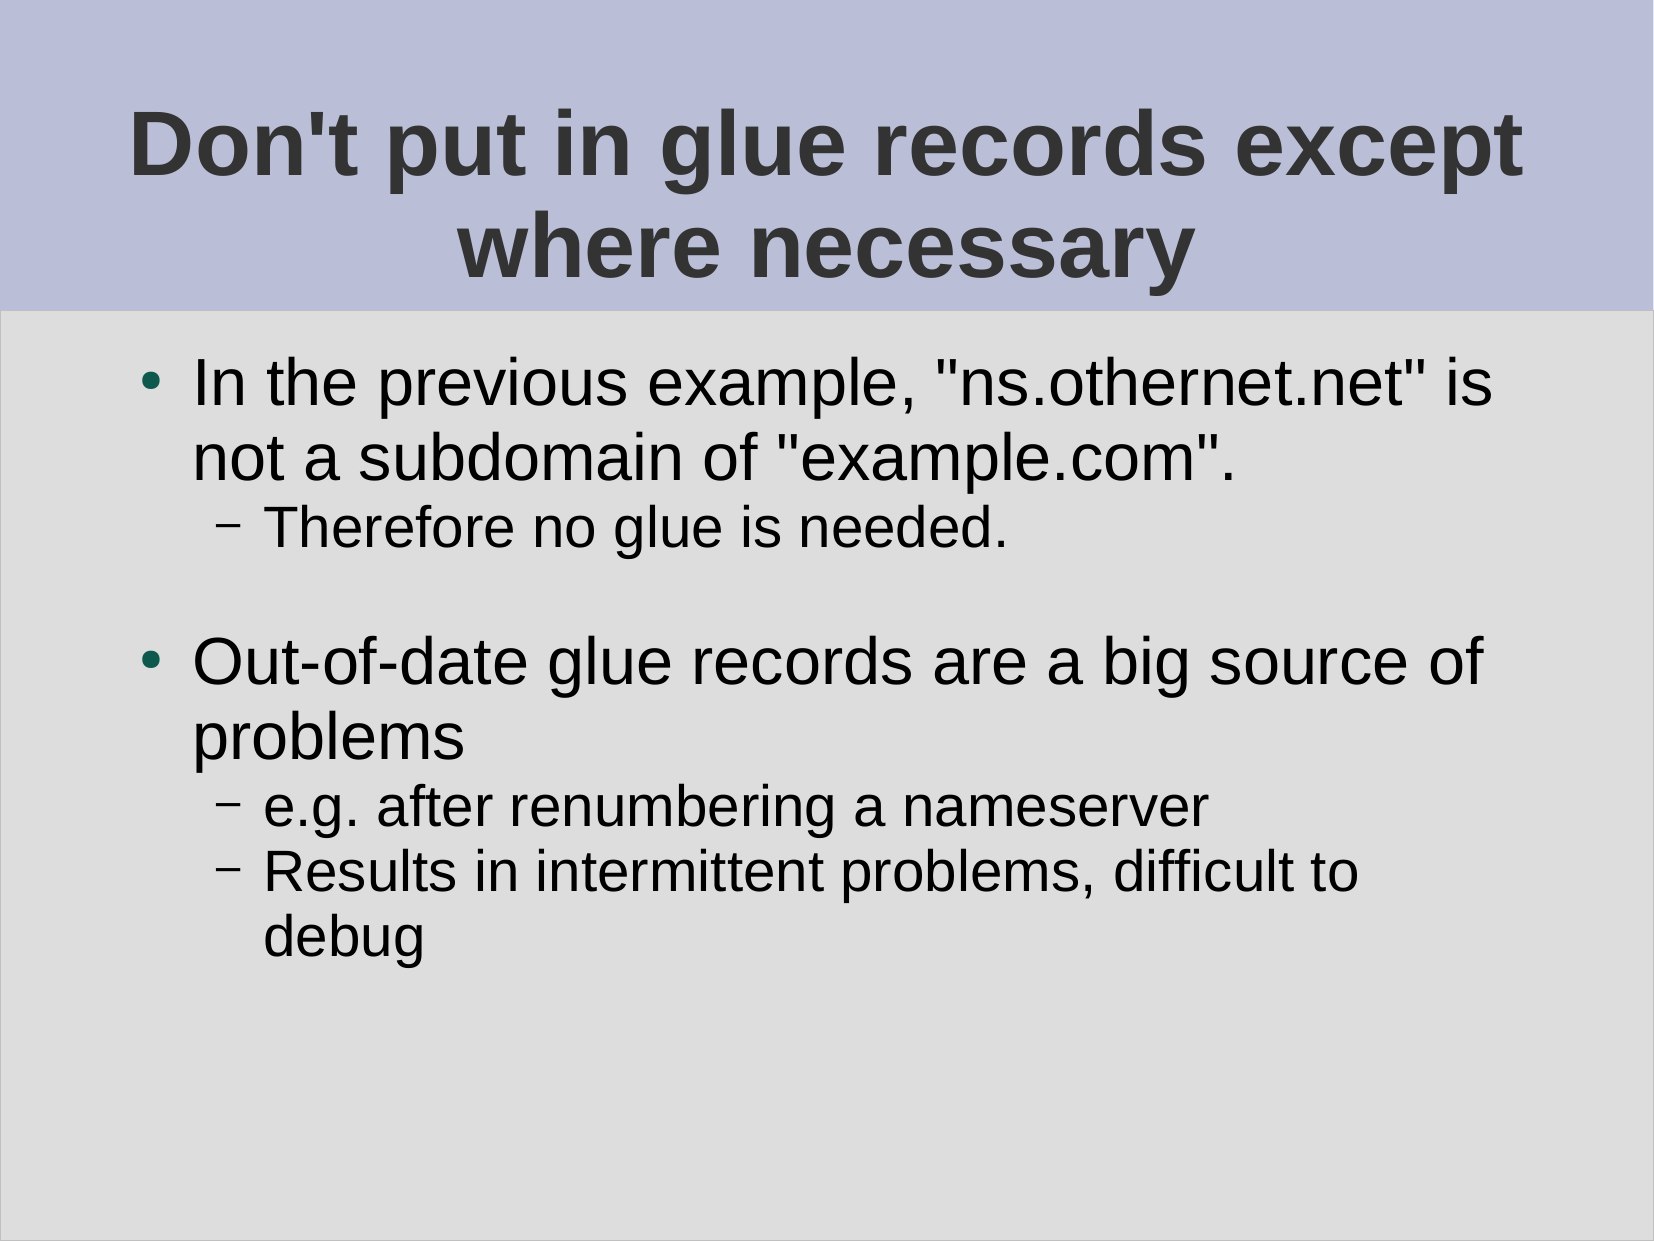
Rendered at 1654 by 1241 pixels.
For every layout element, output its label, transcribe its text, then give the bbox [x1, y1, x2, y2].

list In the previous example, "ns.othernet.net" is not a subdomain of "example.com". Therefore no glue is needed. Out-of-date glue records are a big source of problems e.g. after renumbering a nameserver Results in intermittent problems, difficult to debug [121, 344, 1534, 1127]
title Don't put in glue records except where necessary [121, 91, 1534, 299]
